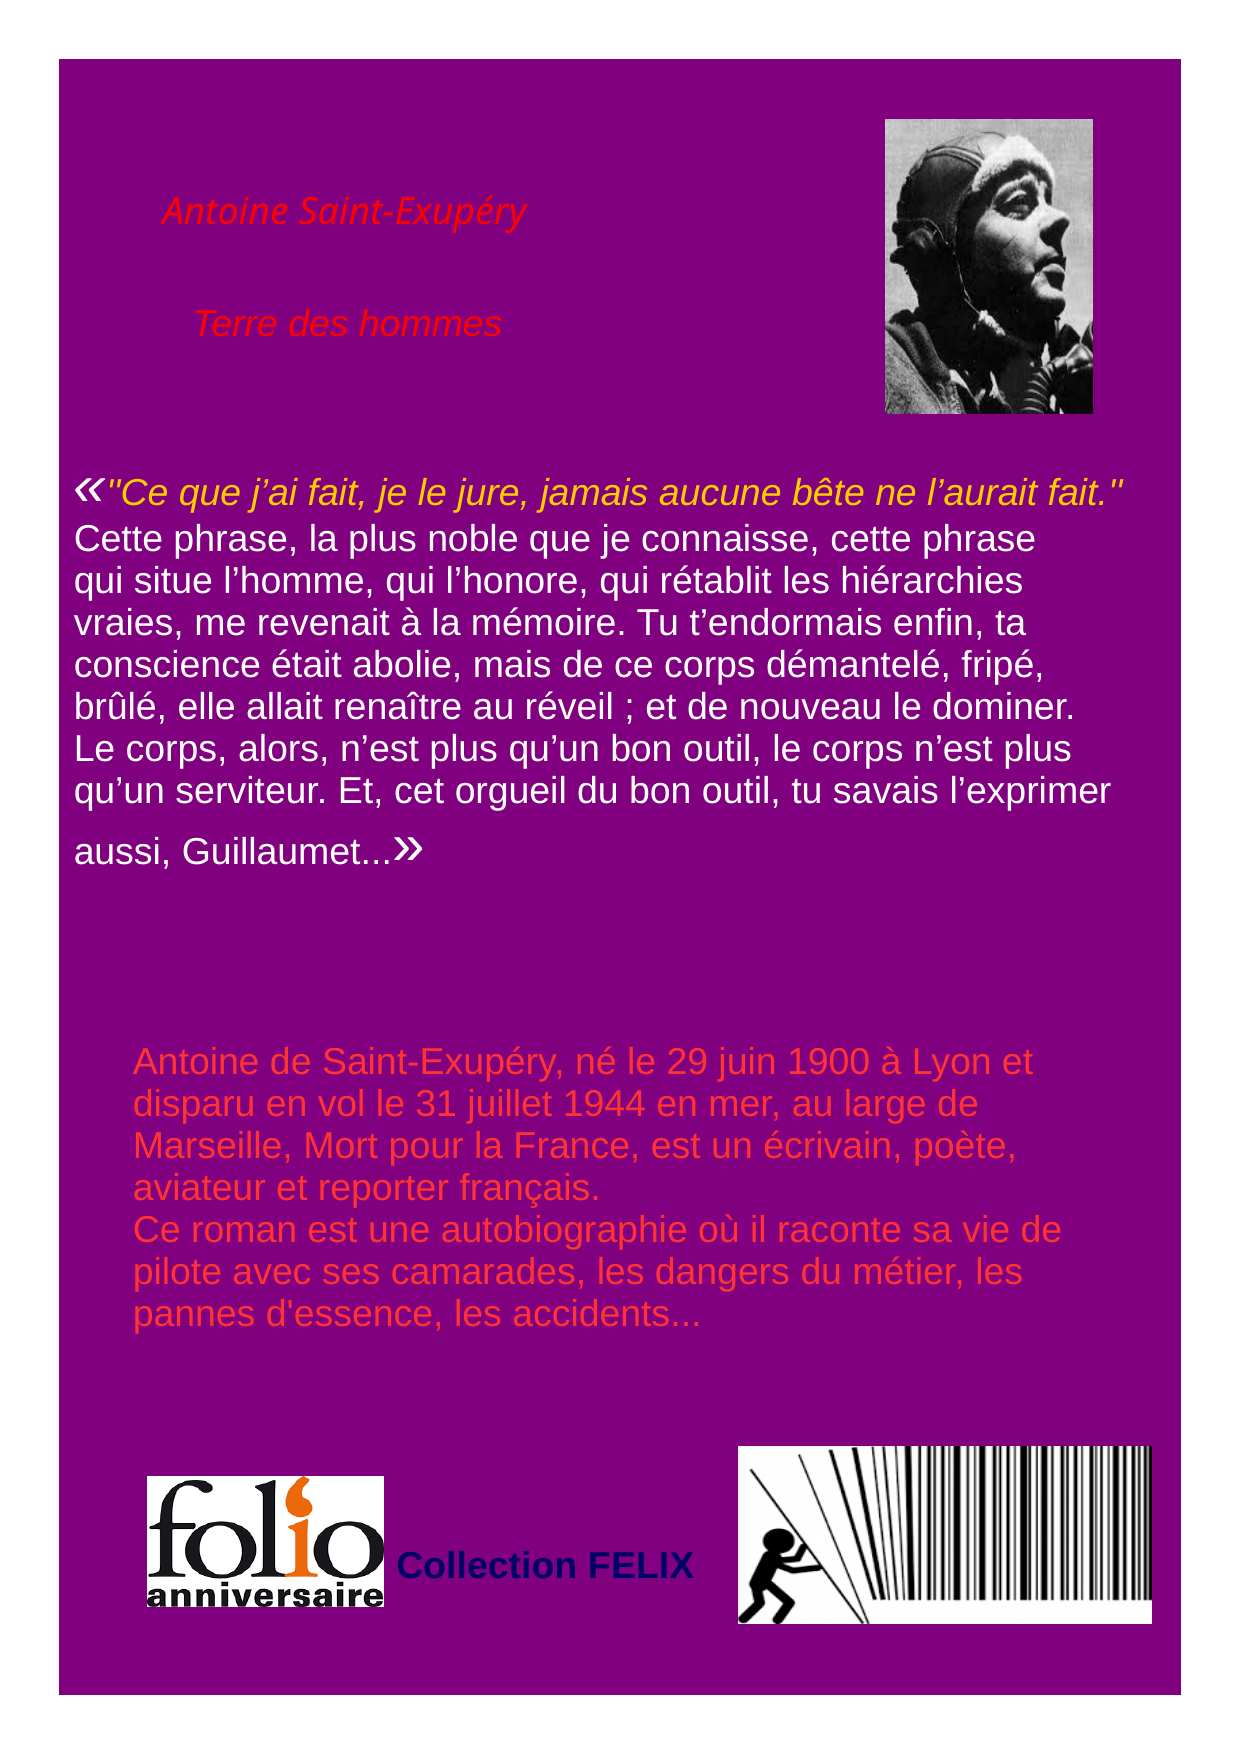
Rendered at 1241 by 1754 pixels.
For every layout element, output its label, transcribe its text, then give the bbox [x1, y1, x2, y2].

text_box Terre des hommes [177, 295, 591, 384]
text_box «''Ce que j’ai fait, je le jure, jamais aucune bête ne l’aurait fait.'' Cette phrase, la plus noble que je connaisse, cette phrase qui situe l’homme, qui l’honore, qui rétablit les hiérarchies vraies, me revenait à la mémoire. Tu t’endormais enfin, ta conscience était abolie, mais de ce corps démantelé, fripé, brûlé, elle allait renaître au réveil ; et de nouveau le dominer. Le corps, alors, n’est plus qu’un bon outil, le corps n’est plus qu’un serviteur. Et, cet orgueil du bon outil, tu savais l’exprimer aussi, Guillaumet...» [59, 445, 1152, 926]
picture [738, 1446, 1152, 1625]
picture [885, 119, 1093, 414]
picture [147, 1597, 384, 1607]
text_box Antoine de Saint-Exupéry, né le 29 juin 1900 à Lyon et disparu en vol le 31 juillet 1944 en mer, au large de Marseille, Mort pour la France, est un écrivain, poète, aviateur et reporter français. Ce roman est une autobiographie où il raconte sa vie de pilote avec ses camarades, les dangers du métier, les pannes d'essence, les accidents... Collection FELIX [118, 1033, 1093, 1597]
text_box Antoine Saint-Exupéry [147, 177, 650, 281]
